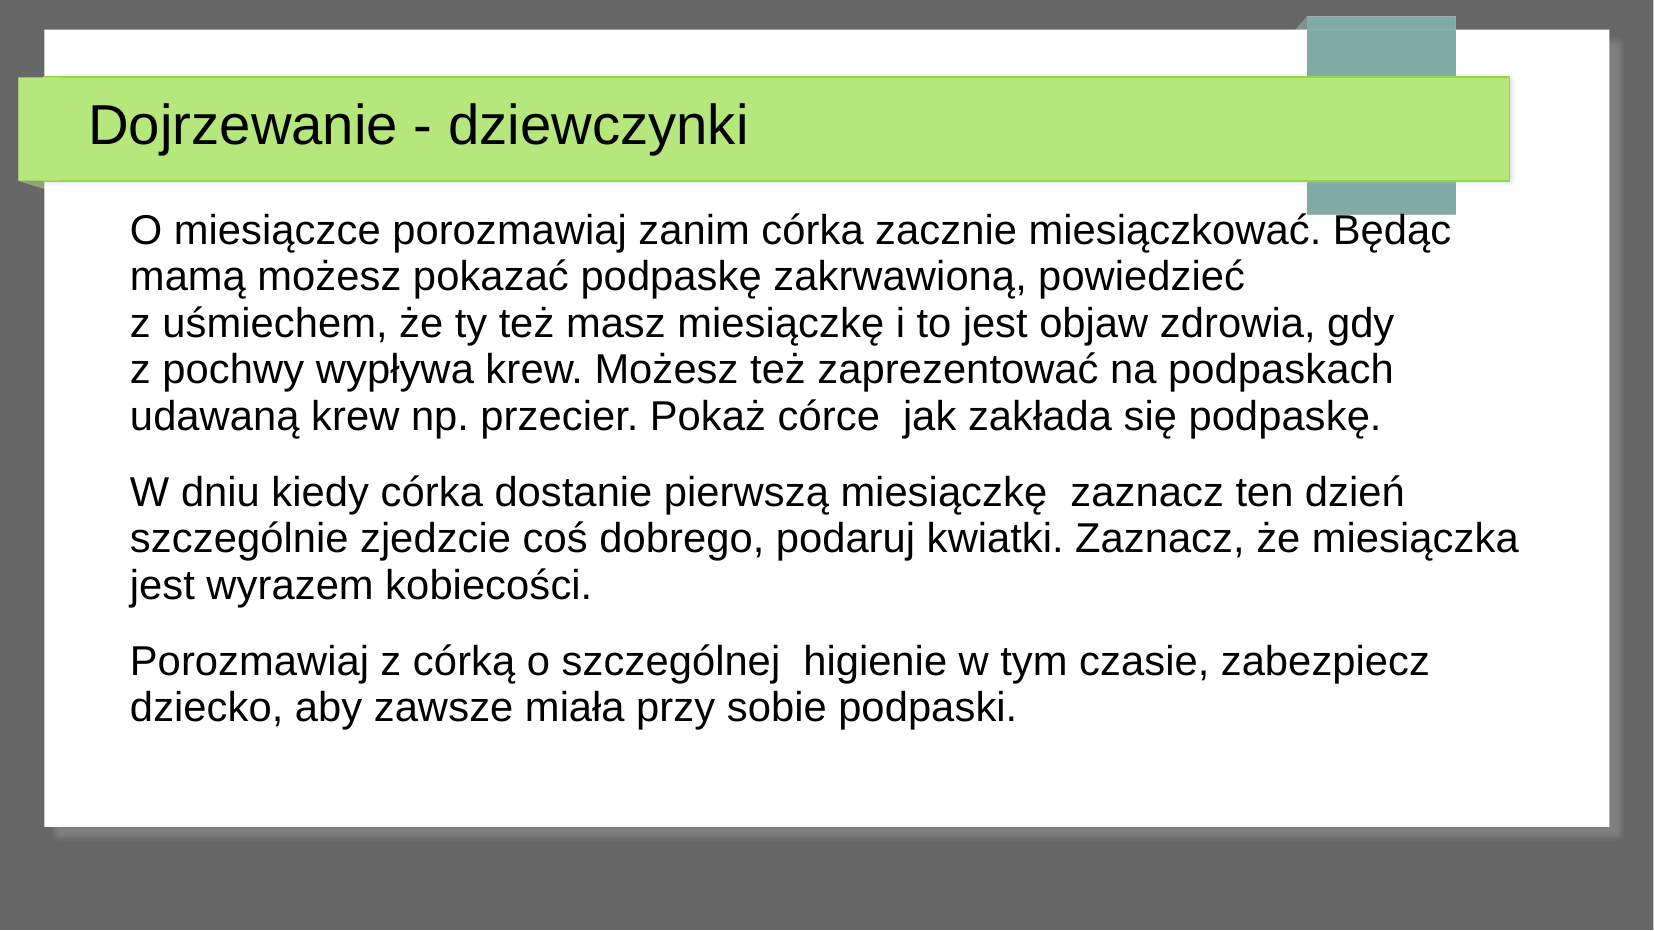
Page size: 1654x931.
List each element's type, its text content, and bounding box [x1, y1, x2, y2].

list O miesiączce porozmawiaj zanim córka zacznie miesiączkować. Będąc mamą możesz pokazać podpaskę zakrwawioną, powiedzieć z uśmiechem, że ty też masz miesiączkę i to jest objaw zdrowia, gdy z pochwy wypływa krew. Możesz też zaprezentować na podpaskach udawaną krew np. przecier. Pokaż córce jak zakłada się podpaskę. W dniu kiedy córka dostanie pierwszą miesiączkę zaznacz ten dzień szczególnie zjedzcie coś dobrego, podaruj kwiatki. Zaznacz, że miesiączka jest wyrazem kobiecości. Porozmawiaj z córką o szczególnej higienie w tym czasie, zabezpiecz dziecko, aby zawsze miała przy sobie podpaski. [59, 206, 1536, 798]
title Dojrzewanie - dziewczynki [88, 73, 1506, 178]
